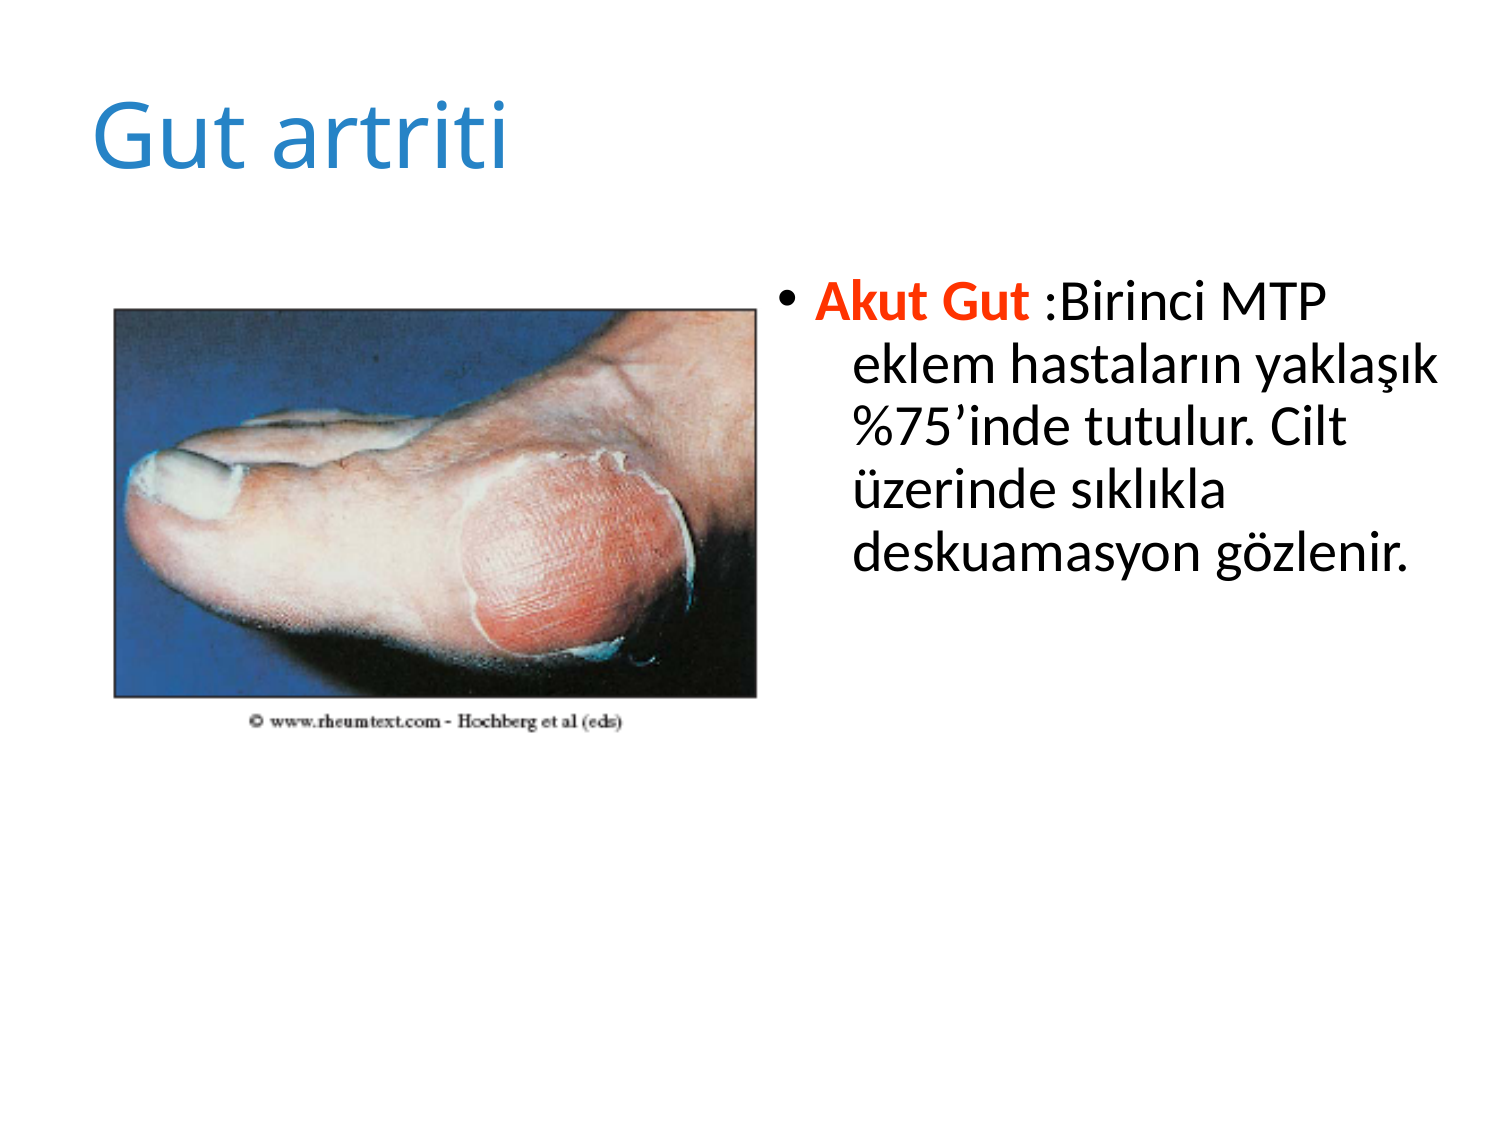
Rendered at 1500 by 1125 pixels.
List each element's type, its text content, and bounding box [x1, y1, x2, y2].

list Akut Gut :Birinci MTP eklem hastaların yaklaşık %75’inde tutulur. Cilt üzerinde sıklıkla deskuamasyon gözlenir. [762, 262, 1459, 1005]
chart [112, 307, 762, 735]
title Gut artriti [75, 45, 1426, 233]
